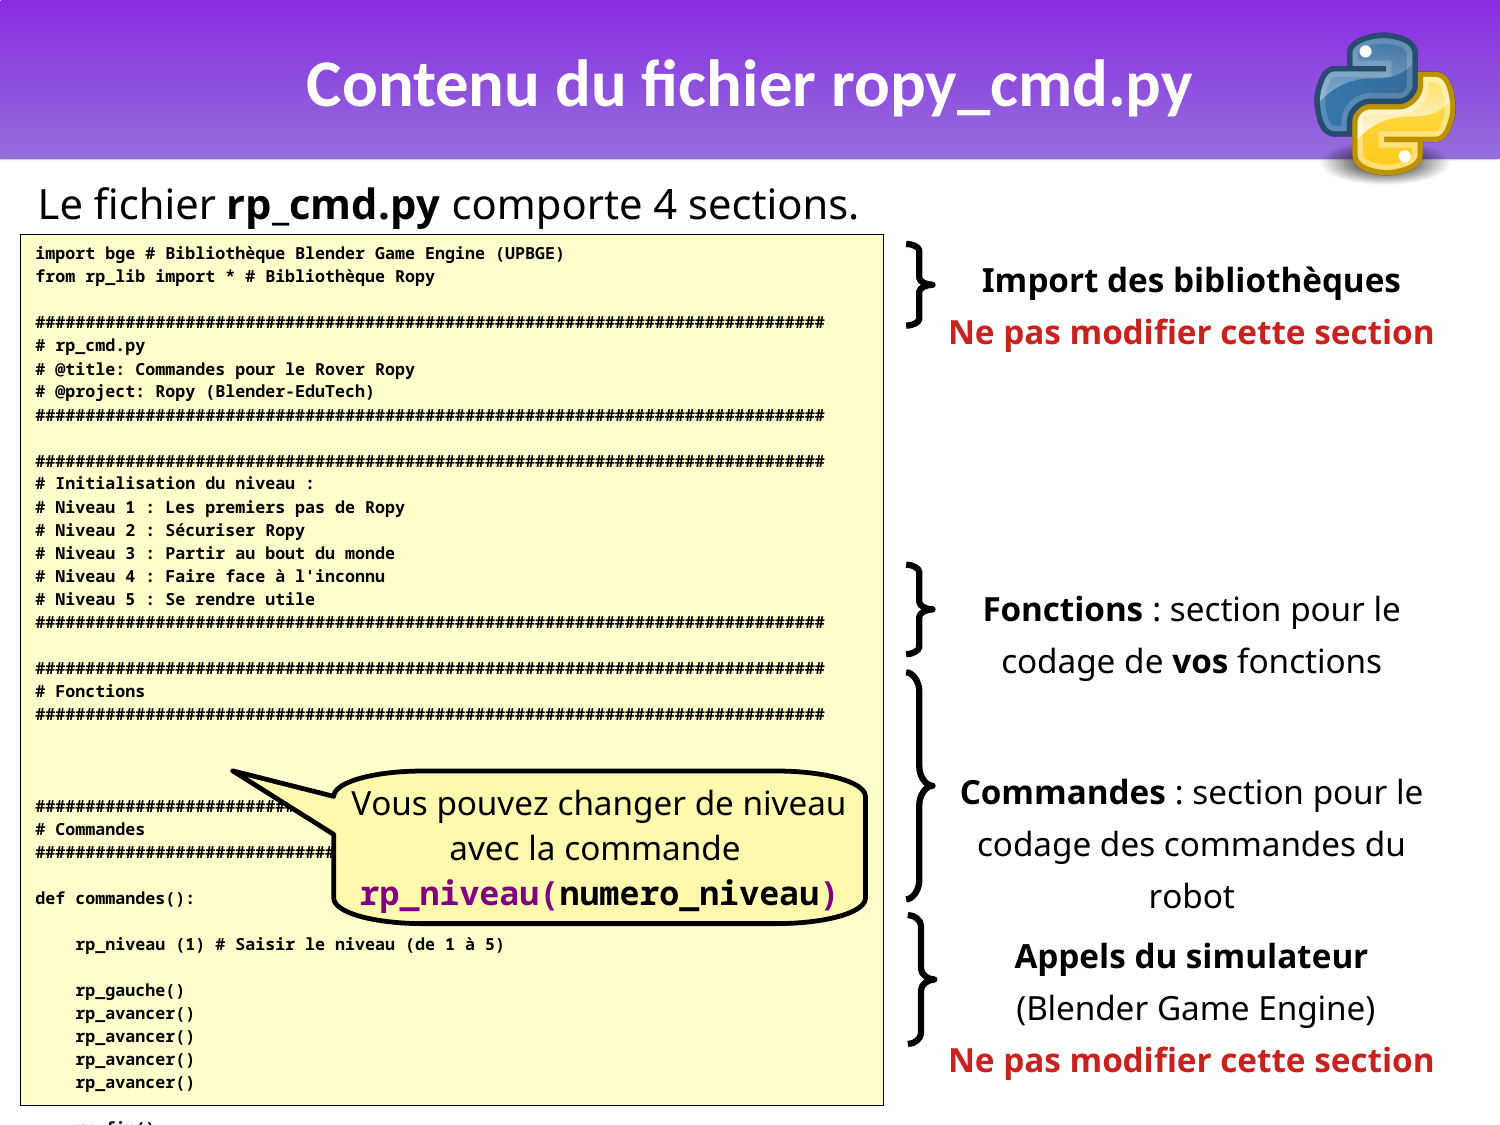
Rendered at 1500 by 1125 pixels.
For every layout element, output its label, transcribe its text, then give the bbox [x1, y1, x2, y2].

text_box import bge # Bibliothèque Blender Game Engine (UPBGE) from rp_lib import * # Bibliothèque Ropy ############################################################################### # rp_cmd.py # @title: Commandes pour le Rover Ropy # @project: Ropy (Blender-EduTech) ############################################################################### ############################################################################### # Initialisation du niveau : # Niveau 1 : Les premiers pas de Ropy # Niveau 2 : Sécuriser Ropy # Niveau 3 : Partir au bout du monde # Niveau 4 : Faire face à l'inconnu # Niveau 5 : Se rendre utile ############################################################################### ############################################################################### # Fonctions ############################################################################### ############################################################################### # Commandes ############################################################################### def commandes(): rp_niveau (1) # Saisir le niveau (de 1 à 5) rp_gauche() rp_avancer() rp_avancer() rp_avancer() rp_avancer() rp_fin() ############################################################################### # En: Externals calls << DONT CHANGE THIS SECTION >> # Fr: Appels externes << NE PAS MODIFIER CETTE SECTION >> ############################################################################### if __name__=='start': thread_cmd_start(commandes) if __name__=='stop': thread_cmd_stop() [20, 234, 884, 1106]
text_box Appels du simulateur (Blender Game Engine) Ne pas modifier cette section [926, 919, 1458, 1049]
text_box [36, 261, 778, 332]
text_box Fonctions : section pour le codage de vos fonctions [926, 571, 1458, 663]
text_box Contenu du fichier ropy_cmd.py [0, 0, 1500, 159]
picture [1305, 29, 1465, 189]
text_box Commandes : section pour le codage des commandes du robot [926, 754, 1458, 846]
text_box Import des bibliothèques Ne pas modifier cette section [931, 243, 1452, 335]
text_box Vous pouvez changer de niveau avec la commande rp_niveau(numero_niveau) [232, 770, 866, 924]
text_box Le fichier rp_cmd.py comporte 4 sections. [22, 167, 1431, 224]
